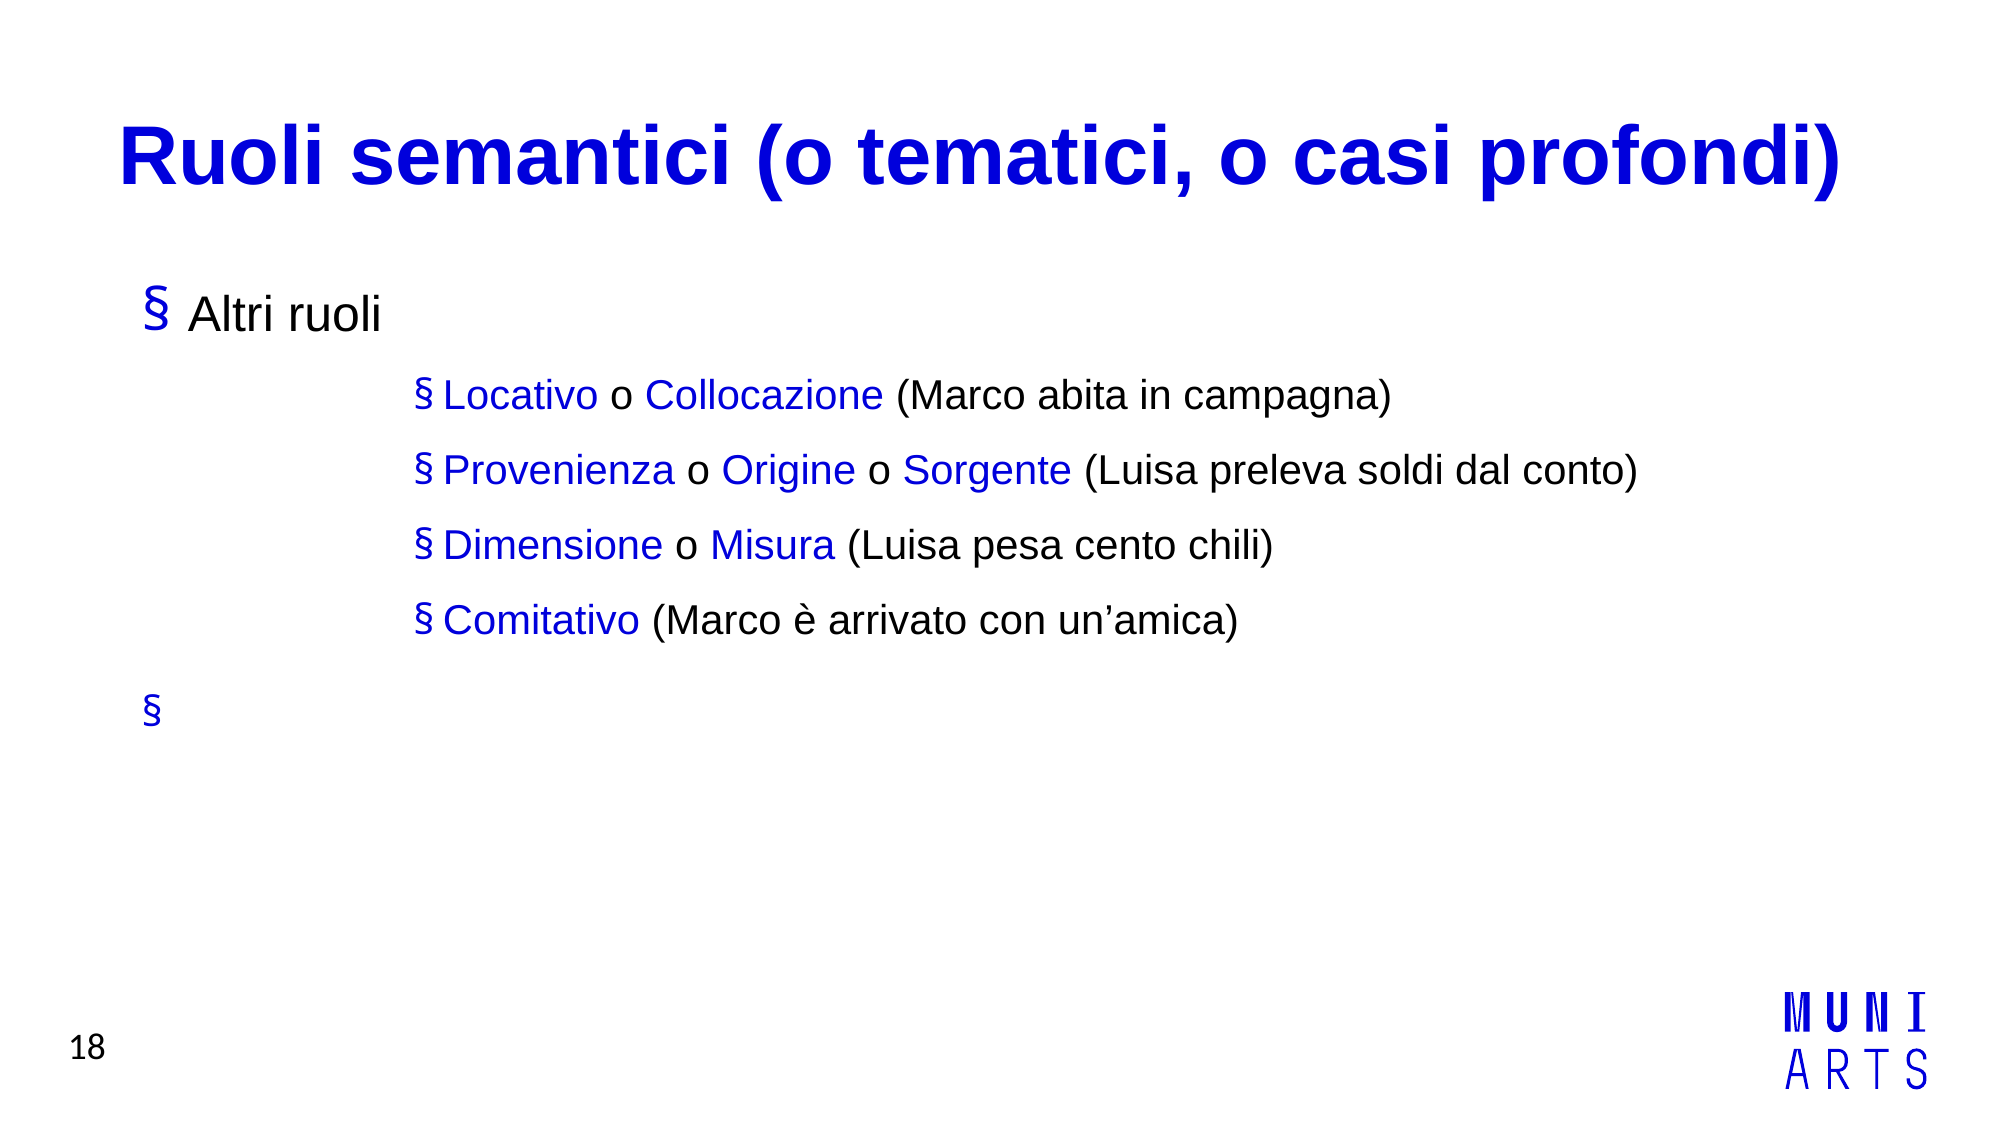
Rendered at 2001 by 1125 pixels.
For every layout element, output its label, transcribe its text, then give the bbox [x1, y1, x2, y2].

list Altri ruoli Locativo o Collocazione (Marco abita in campagna) Provenienza o Origine o Sorgente (Luisa preleva soldi dal conto) Dimensione o Misura (Luisa pesa cento chili) Comitativo (Marco è arrivato con un’amica) [118, 268, 1976, 976]
title Ruoli semantici (o tematici, o casi profondi) [118, 118, 1883, 193]
text_box [67, 1021, 110, 1063]
